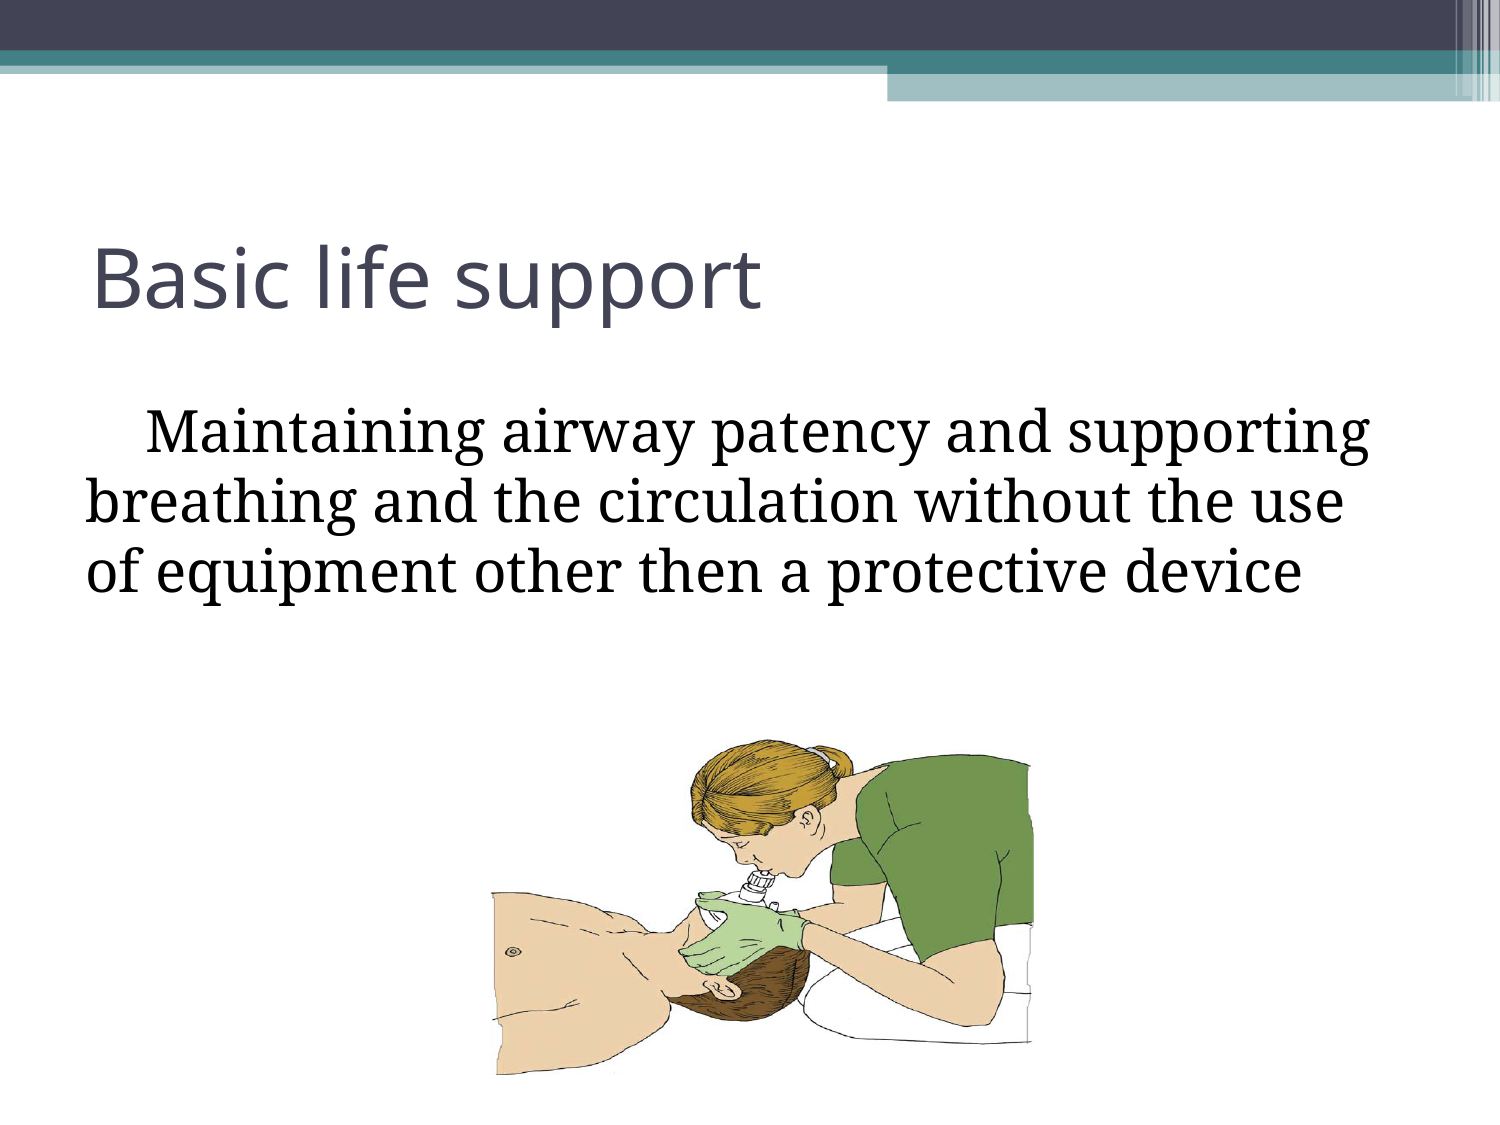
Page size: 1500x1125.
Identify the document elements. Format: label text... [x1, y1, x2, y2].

text_box Maintaining airway patency and supporting breathing and the circulation without the use of equipment other then a protective device [70, 386, 1421, 639]
picture [490, 739, 1034, 1075]
text_box Basic life support [75, 187, 1426, 363]
